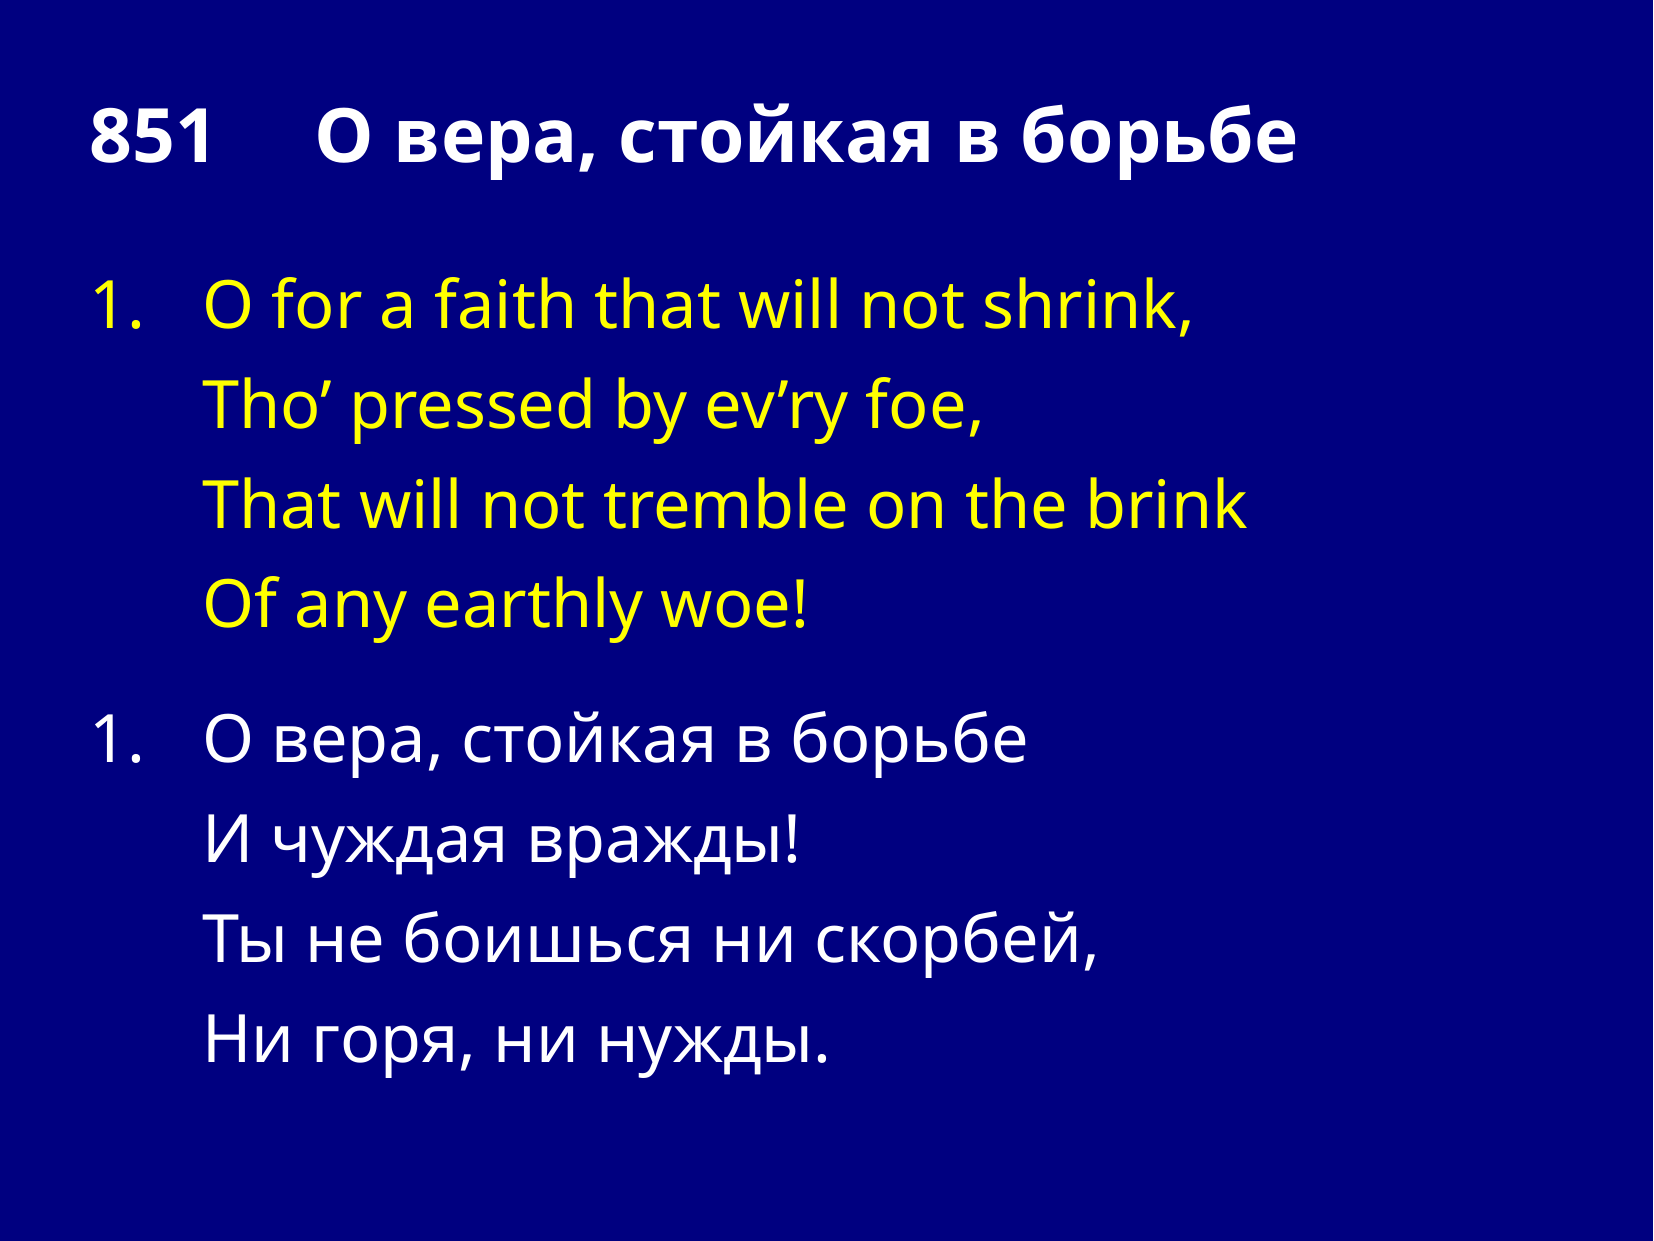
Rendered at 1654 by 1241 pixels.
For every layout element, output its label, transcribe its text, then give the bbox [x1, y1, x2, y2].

text_box 1. О вера, стойкая в борьбе И чуждая вражды! Ты не боишься ни скорбей, Ни горя, ни нужды. [75, 675, 1576, 1163]
text_box 1. O for a faith that will not shrink, Tho’ pressed by ev’ry foe, That will not tremble on the brink Of any earthly woe! [75, 188, 1576, 638]
text_box 851 О вера, стойкая в борьбе [75, 75, 1576, 188]
